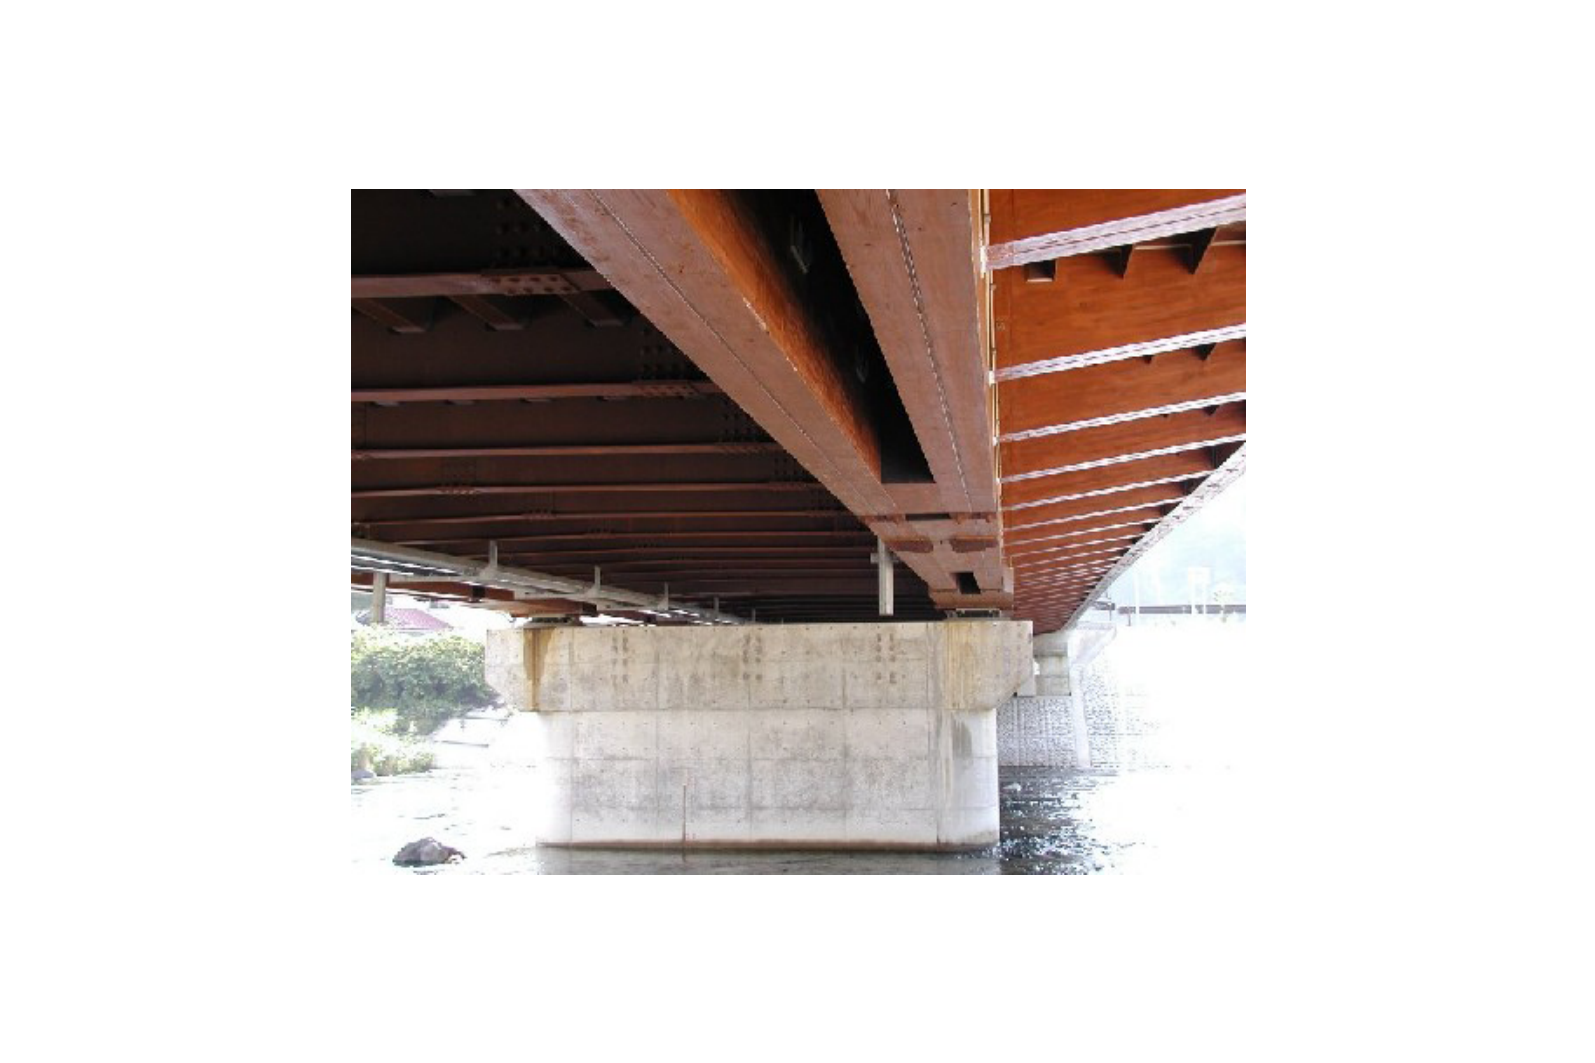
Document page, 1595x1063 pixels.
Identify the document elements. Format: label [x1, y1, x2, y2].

picture [351, 189, 1246, 875]
